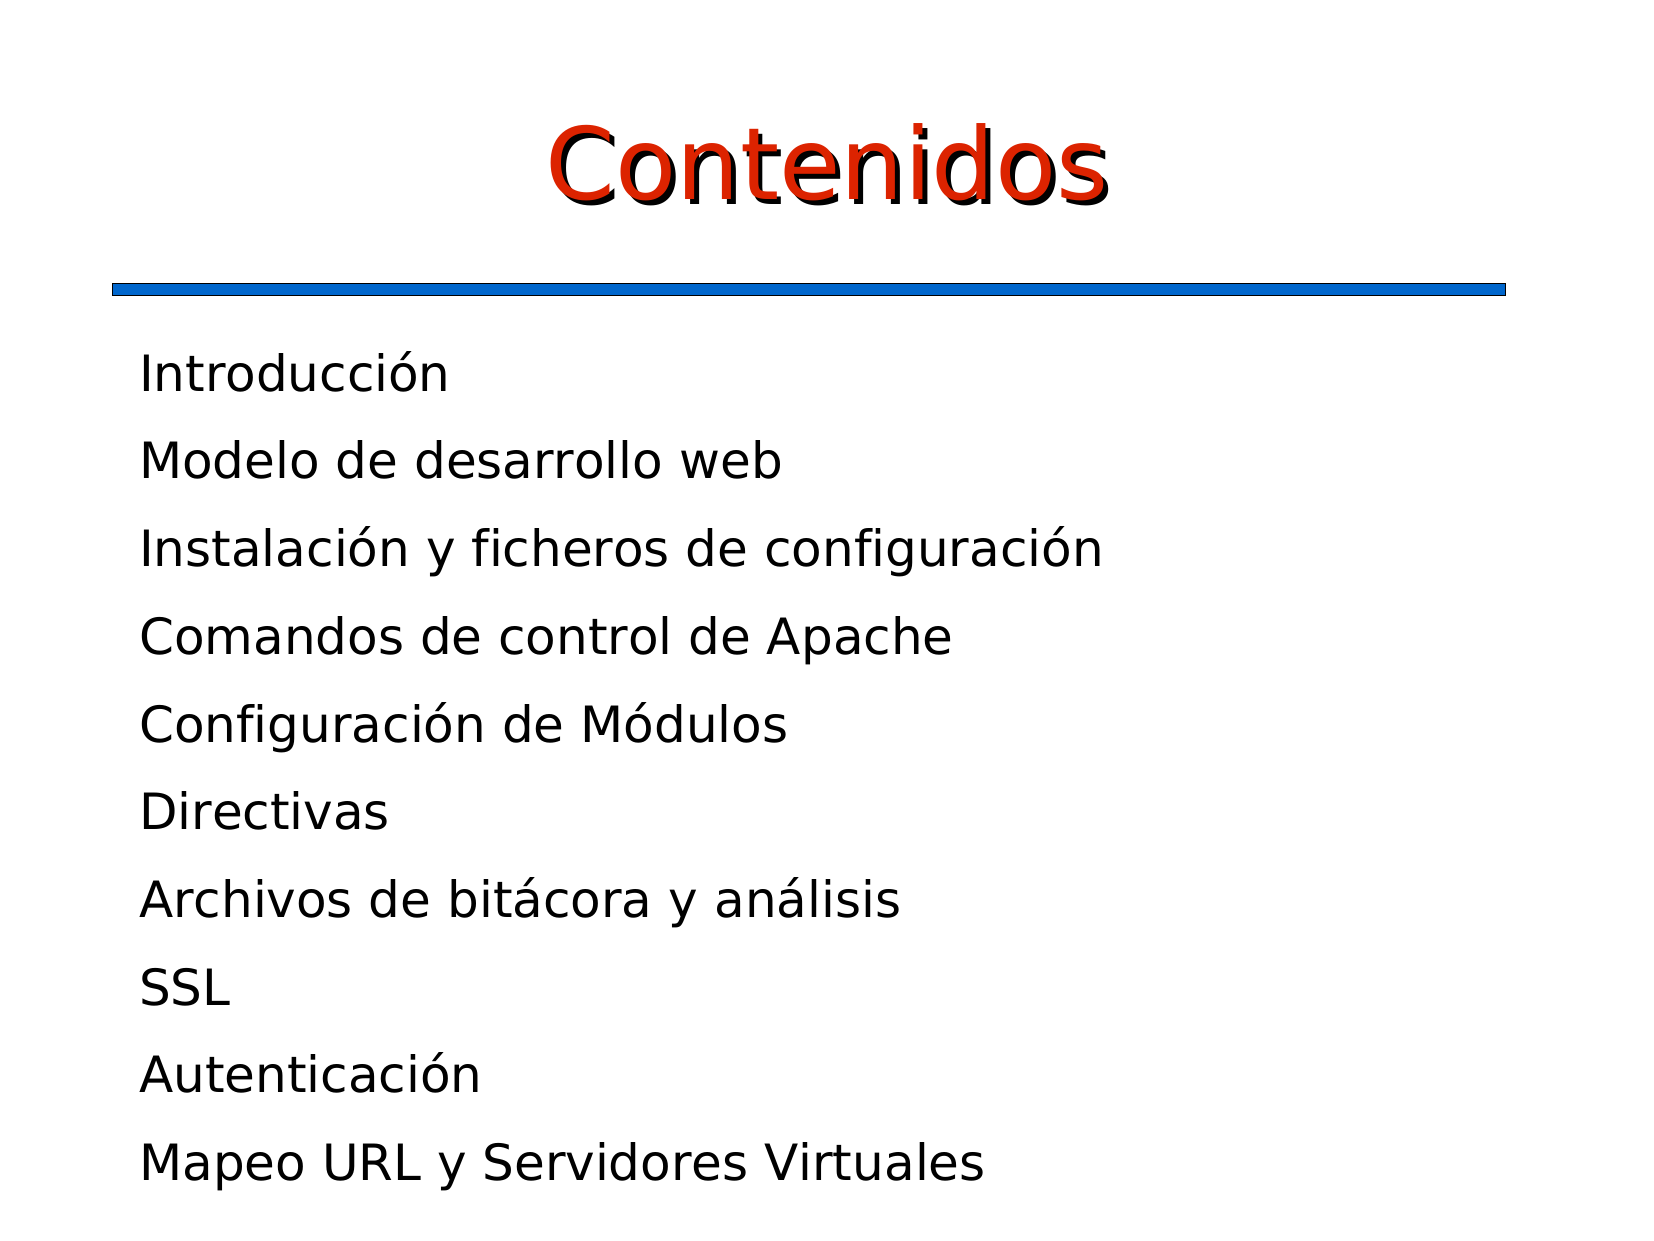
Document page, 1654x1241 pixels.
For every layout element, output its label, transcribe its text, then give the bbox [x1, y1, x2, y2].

list Introducción Modelo de desarrollo web Instalación y ficheros de configuración Comandos de control de Apache Configuración de Módulos Directivas Archivos de bitácora y análisis SSL Autenticación Mapeo URL y Servidores Virtuales [121, 344, 1534, 1193]
title Contenidos [121, 61, 1534, 269]
